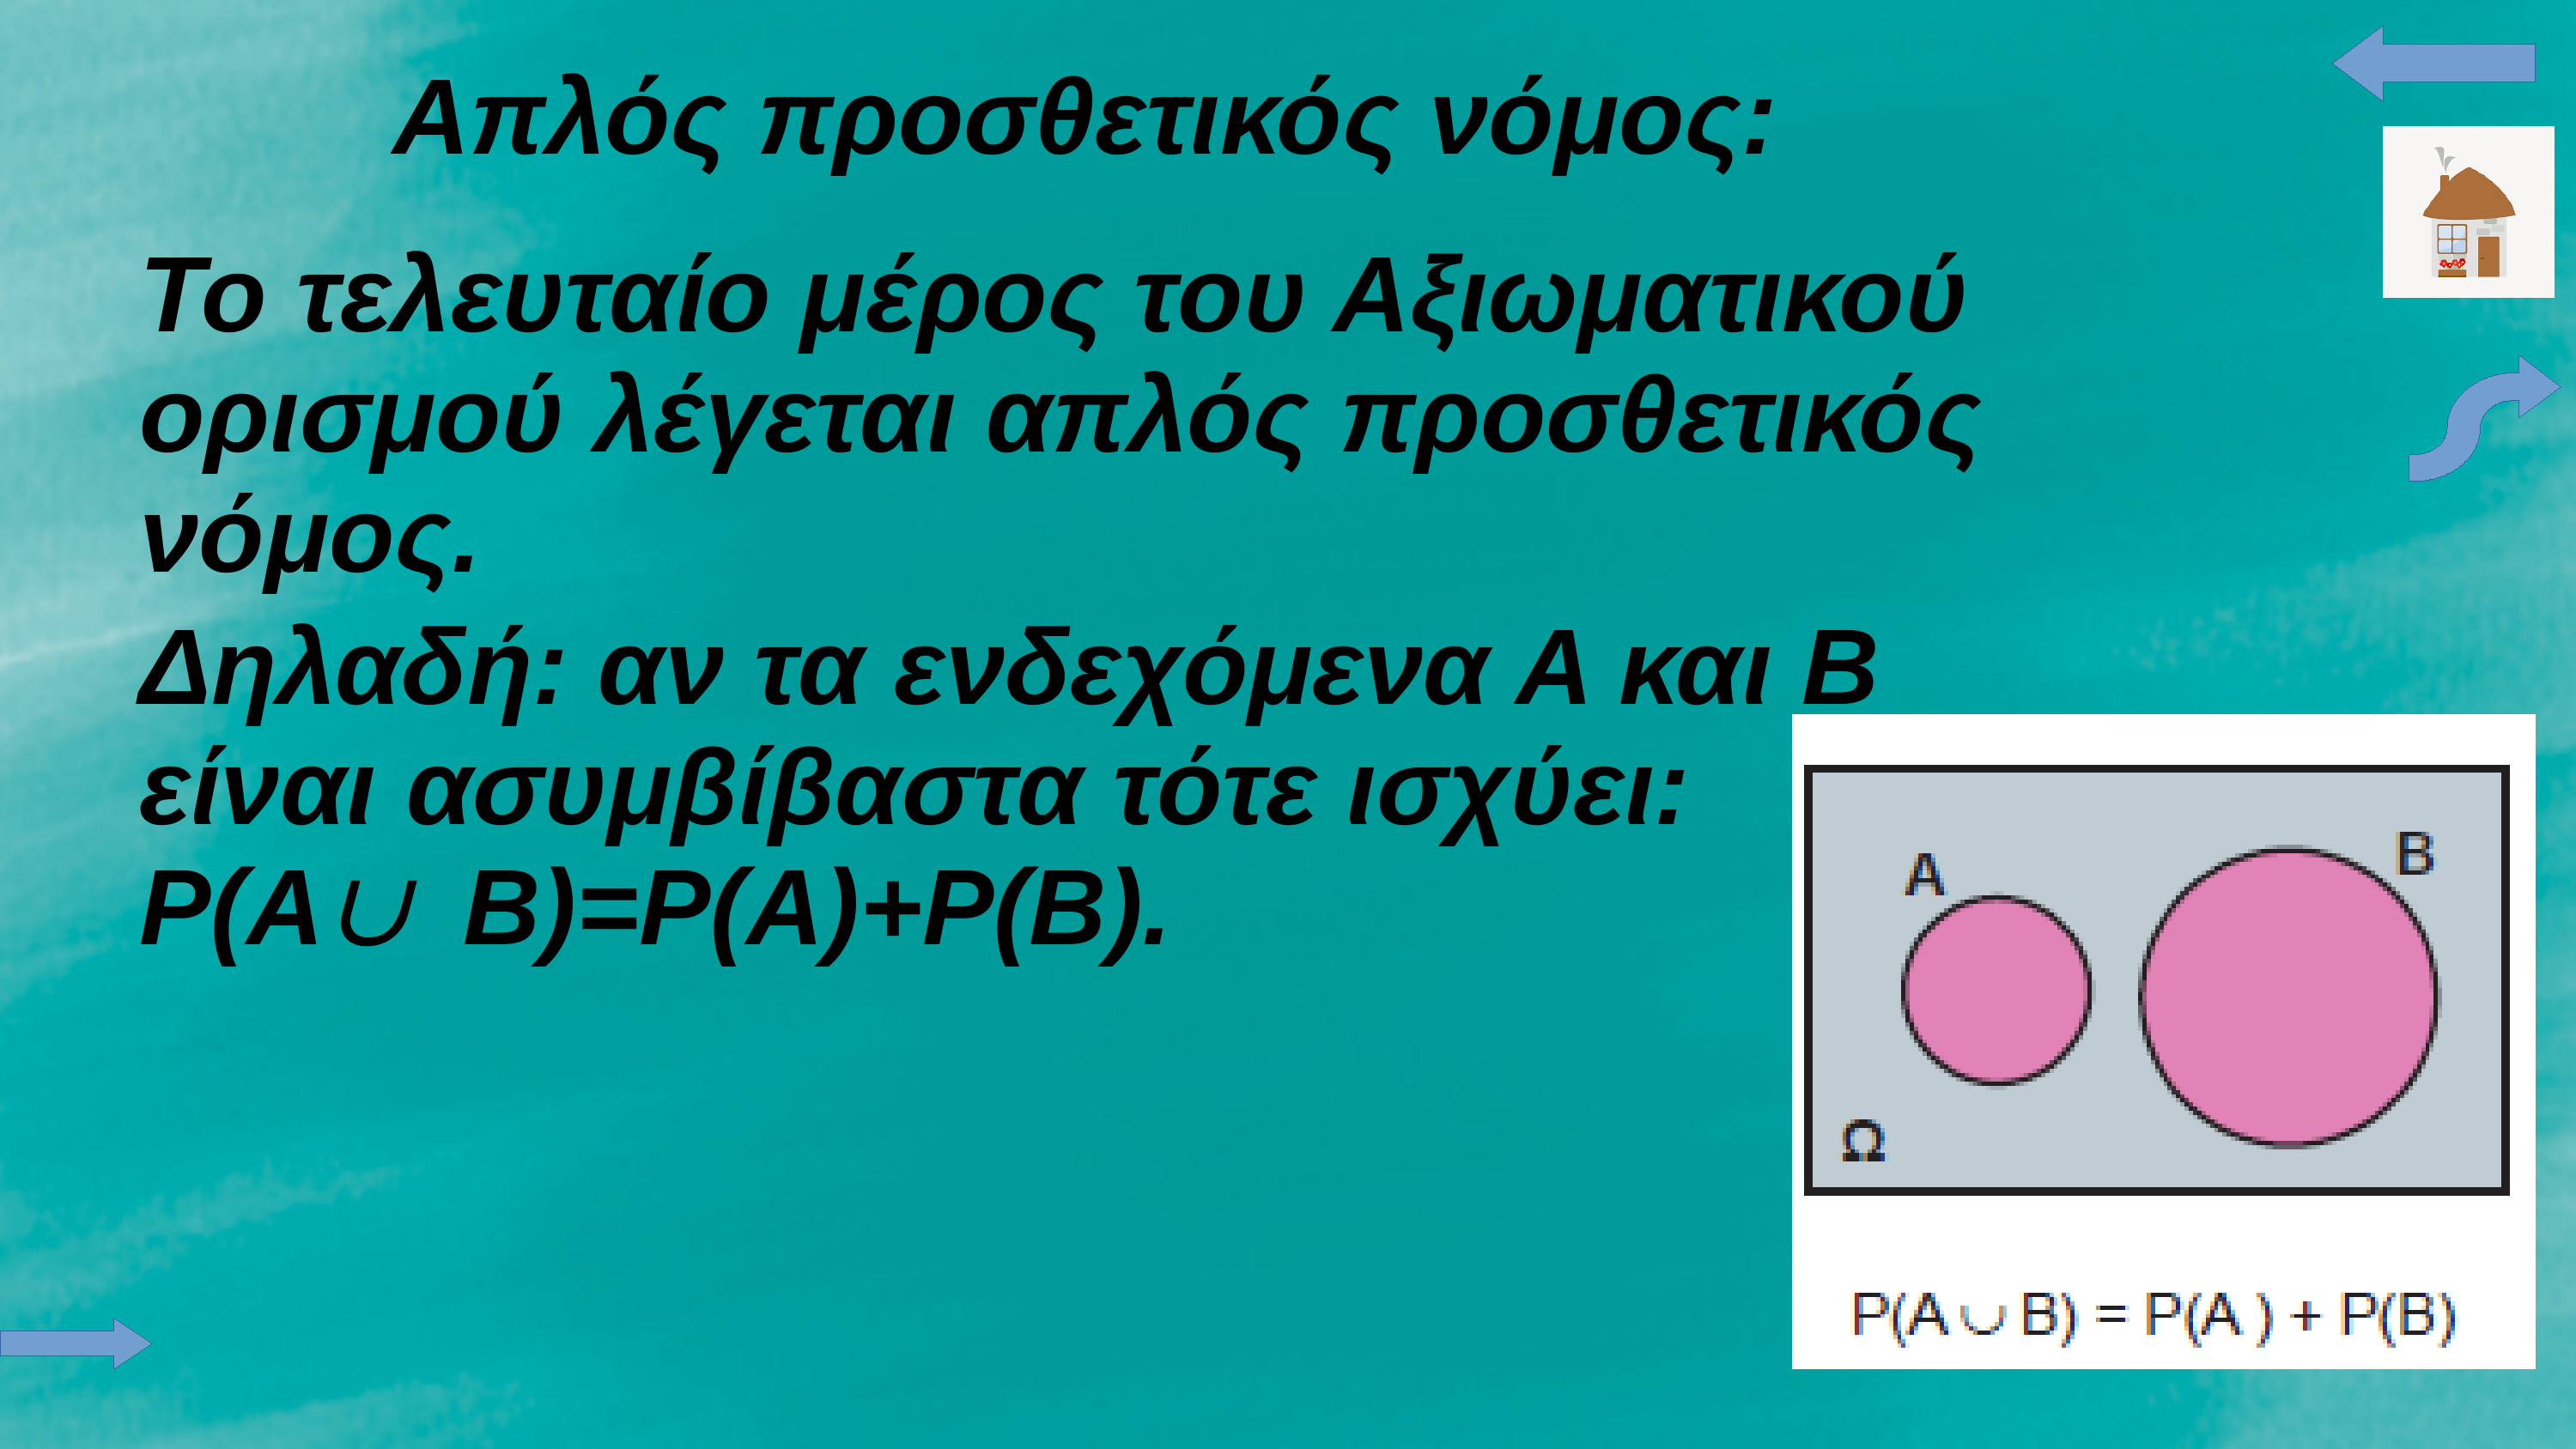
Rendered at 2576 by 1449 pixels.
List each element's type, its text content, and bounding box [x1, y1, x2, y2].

text_box [0, 0, 2576, 1449]
picture [1792, 714, 2536, 1369]
text_box Δηλαδή: αν τα ενδεχόμενα Α και Β είναι ασυμβίβαστα τότε ισχύει: Ρ(Α Β)=Ρ(Α)+Ρ(Β). [126, 600, 2054, 985]
text_box Το τελευταίο μέρος του Αξιωματικού ορισμού λέγεται απλός προσθετικός νόμος. [126, 227, 2054, 600]
picture [2383, 126, 2555, 299]
text_box Απλός προσθετικός νόμος: [380, 51, 1877, 184]
